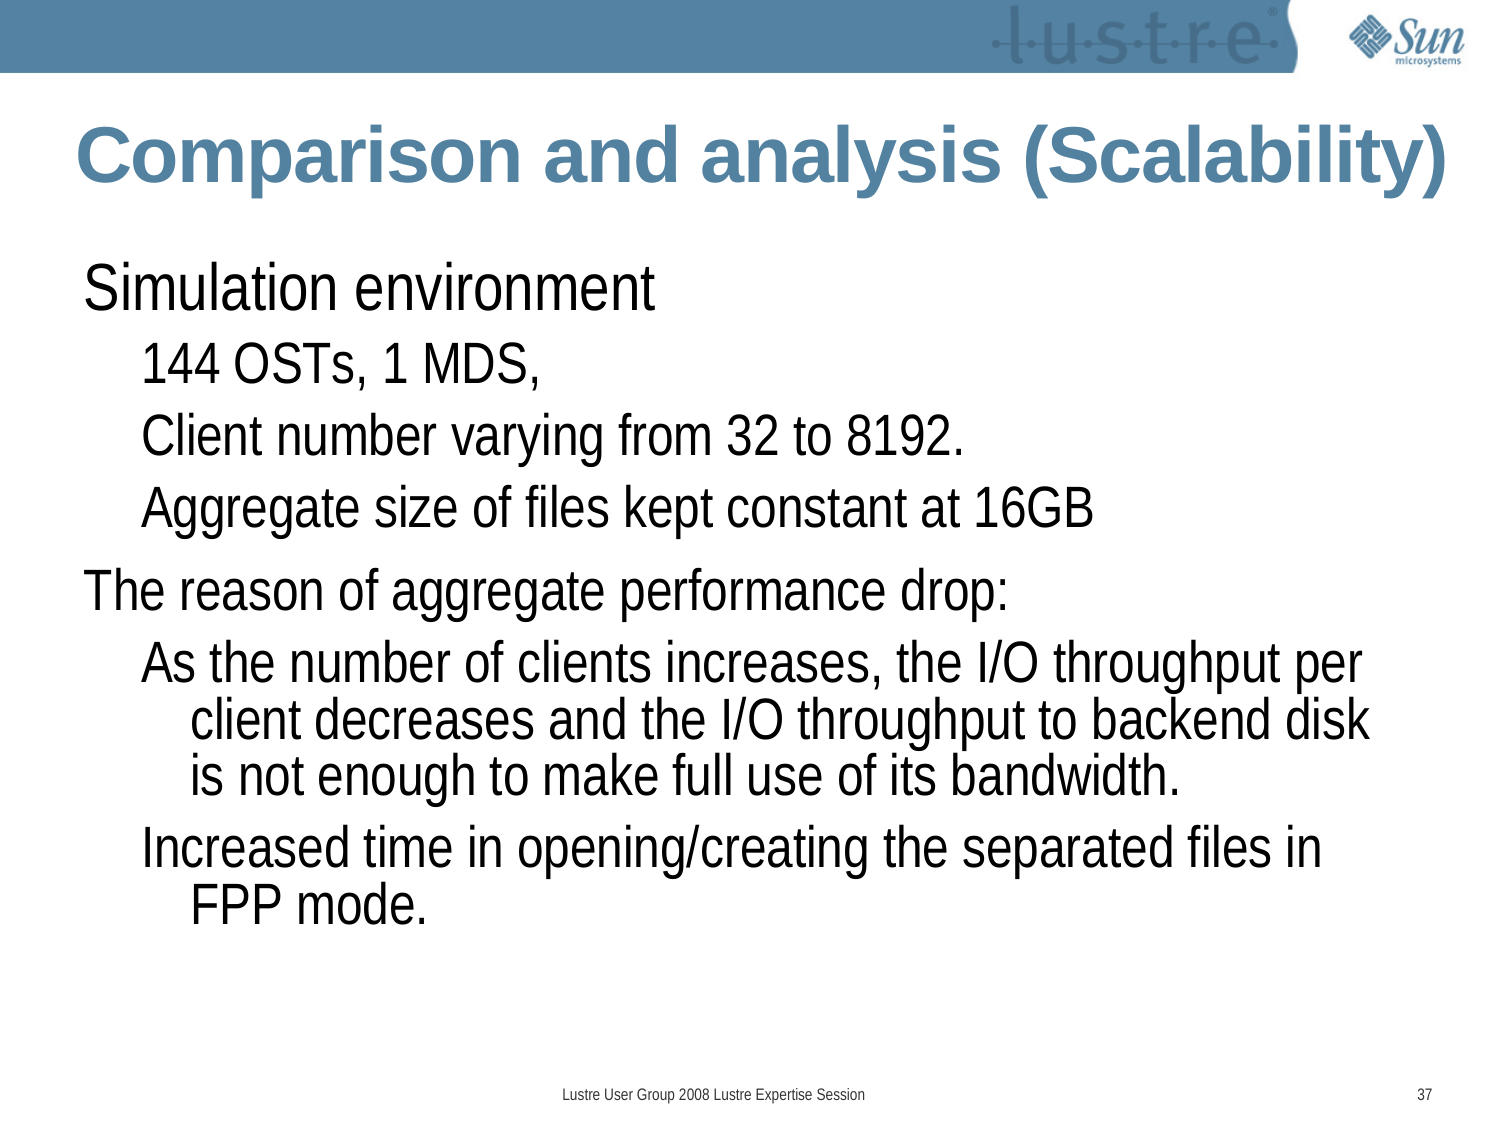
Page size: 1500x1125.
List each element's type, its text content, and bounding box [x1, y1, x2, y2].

list Simulation environment 144 OSTs, 1 MDS, Client number varying from 32 to 8192. Aggregate size of files kept constant at 16GB The reason of aggregate performance drop: As the number of clients increases, the I/O throughput per client decreases and the I/O throughput to backend disk is not enough to make full use of its bandwidth. Increased time in opening/creating the separated files in FPP mode. [64, 258, 1401, 1048]
title Comparison and analysis (Scalability) [74, 123, 1500, 227]
picture [0, 0, 1500, 91]
